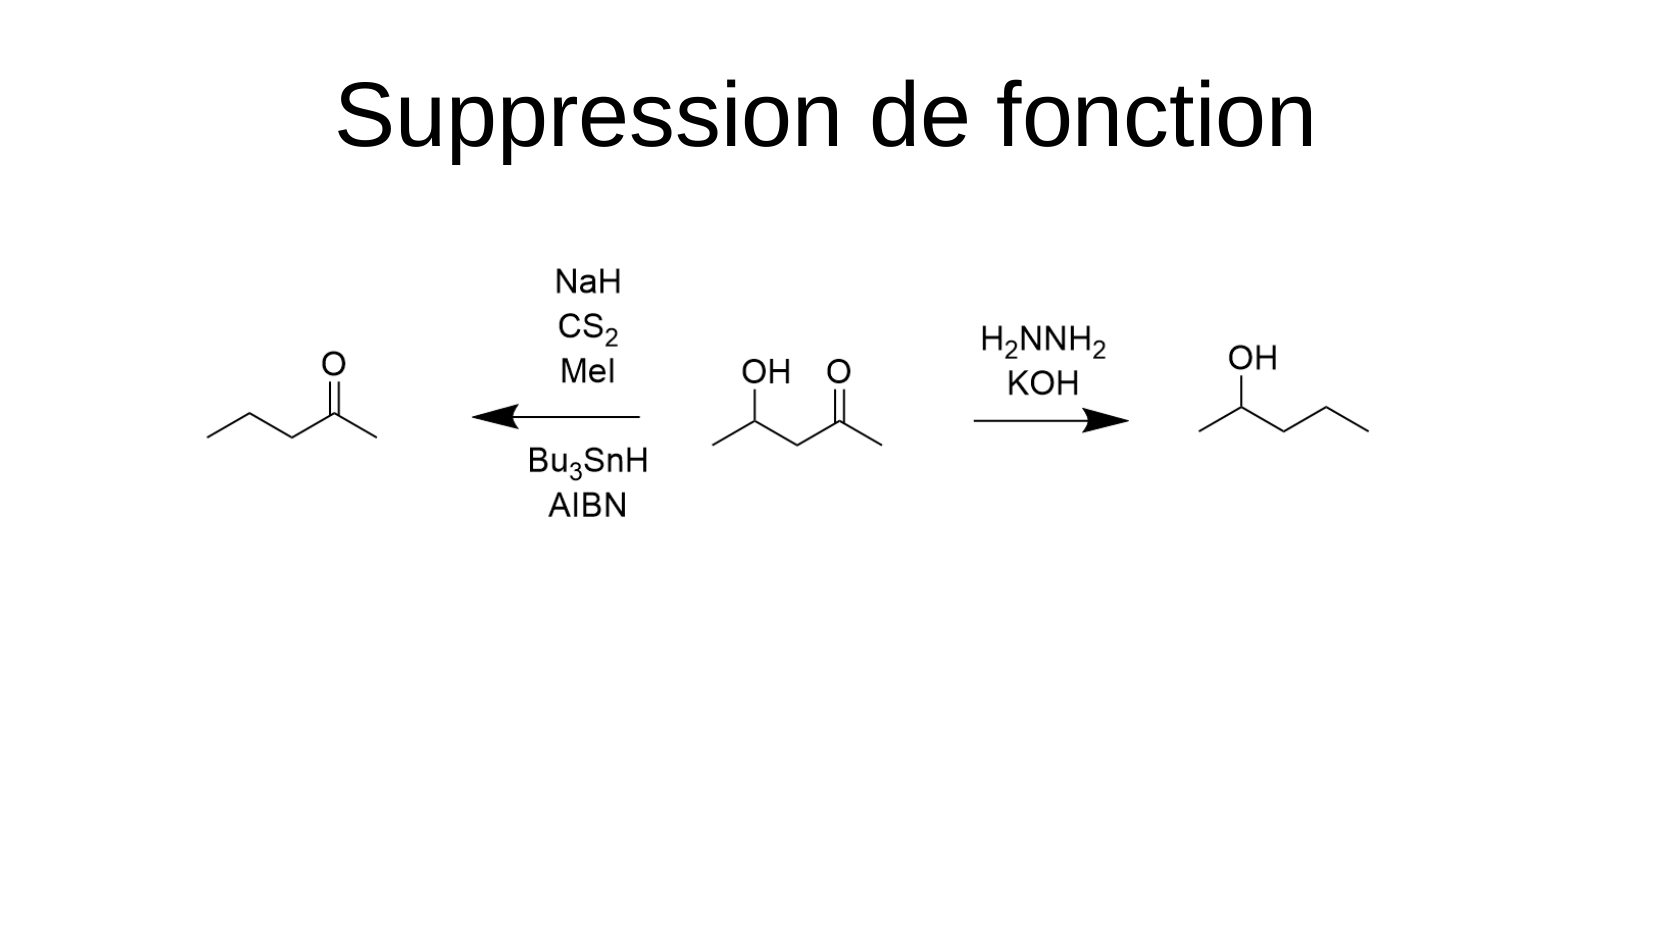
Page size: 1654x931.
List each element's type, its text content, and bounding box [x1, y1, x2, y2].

title Suppression de fonction [82, 37, 1571, 193]
picture [129, 213, 1531, 567]
